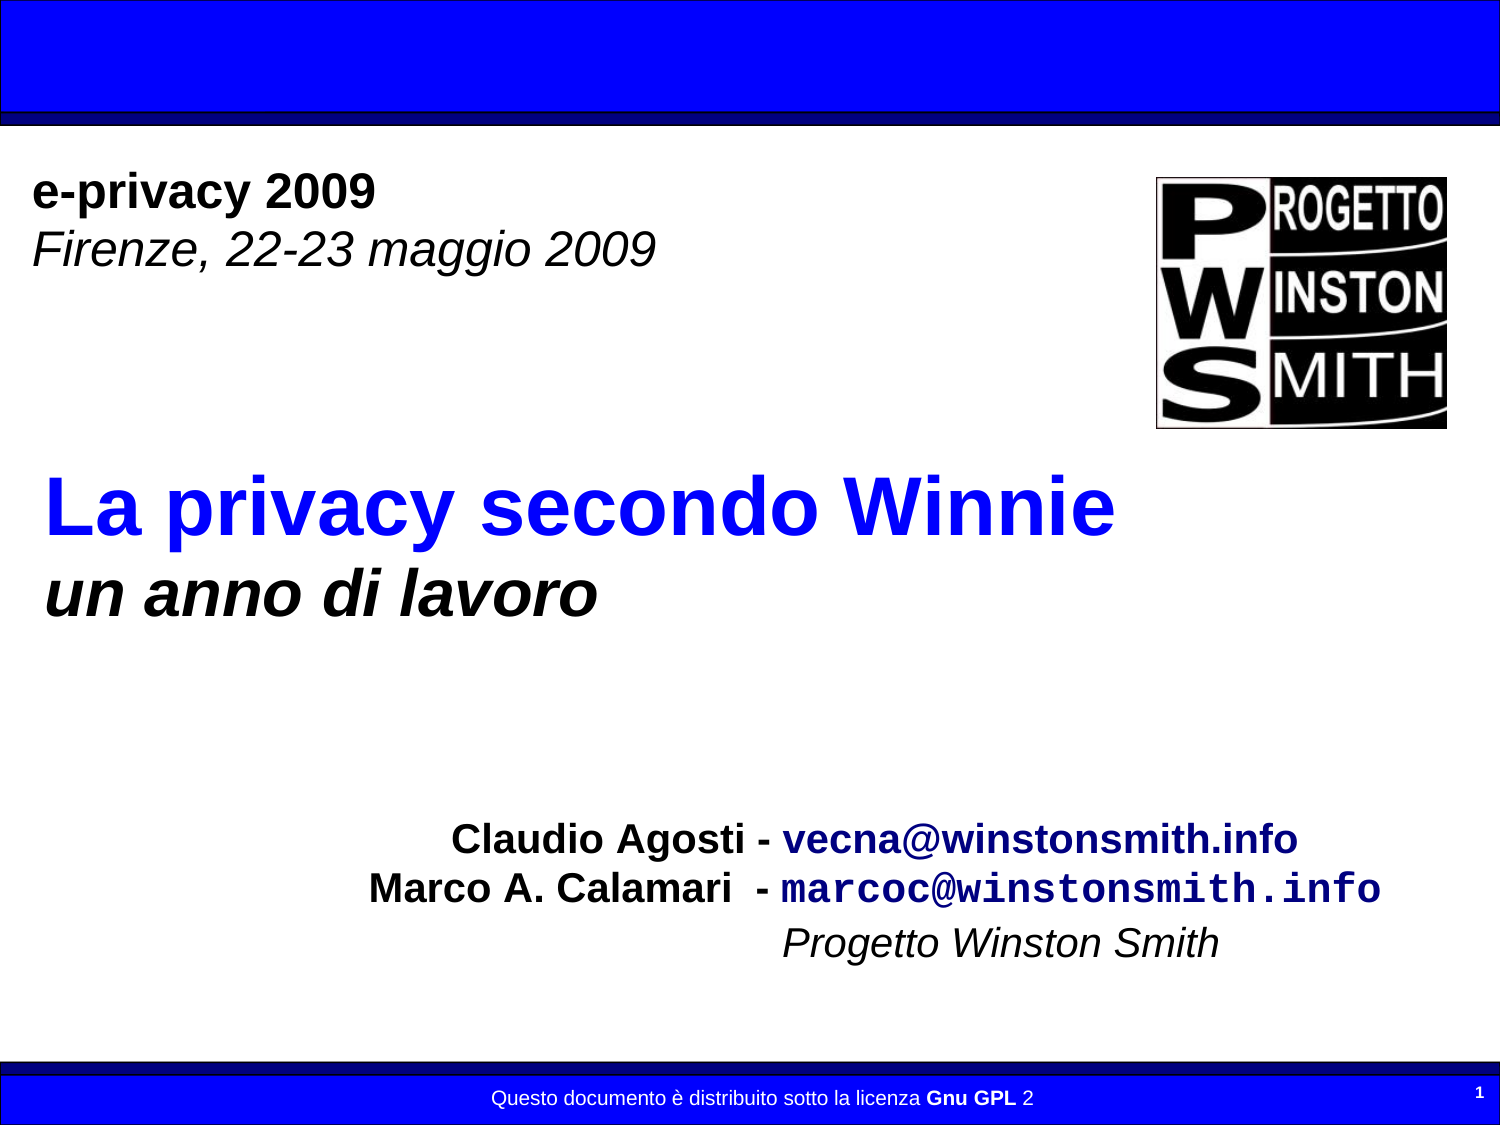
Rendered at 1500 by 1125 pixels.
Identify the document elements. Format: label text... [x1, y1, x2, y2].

picture [1156, 177, 1447, 429]
text_box La privacy secondo Winnie un anno di lavoro [28, 448, 1477, 950]
text_box [3, 3, 265, 112]
text_box e-privacy 2009 Firenze, 22-23 maggio 2009 [15, 153, 1064, 320]
text_box Claudio Agosti - vecna@winstonsmith.info Marco A. Calamari - marcoc@winstonsmith.info Progetto Winston Smith [303, 950, 1447, 967]
